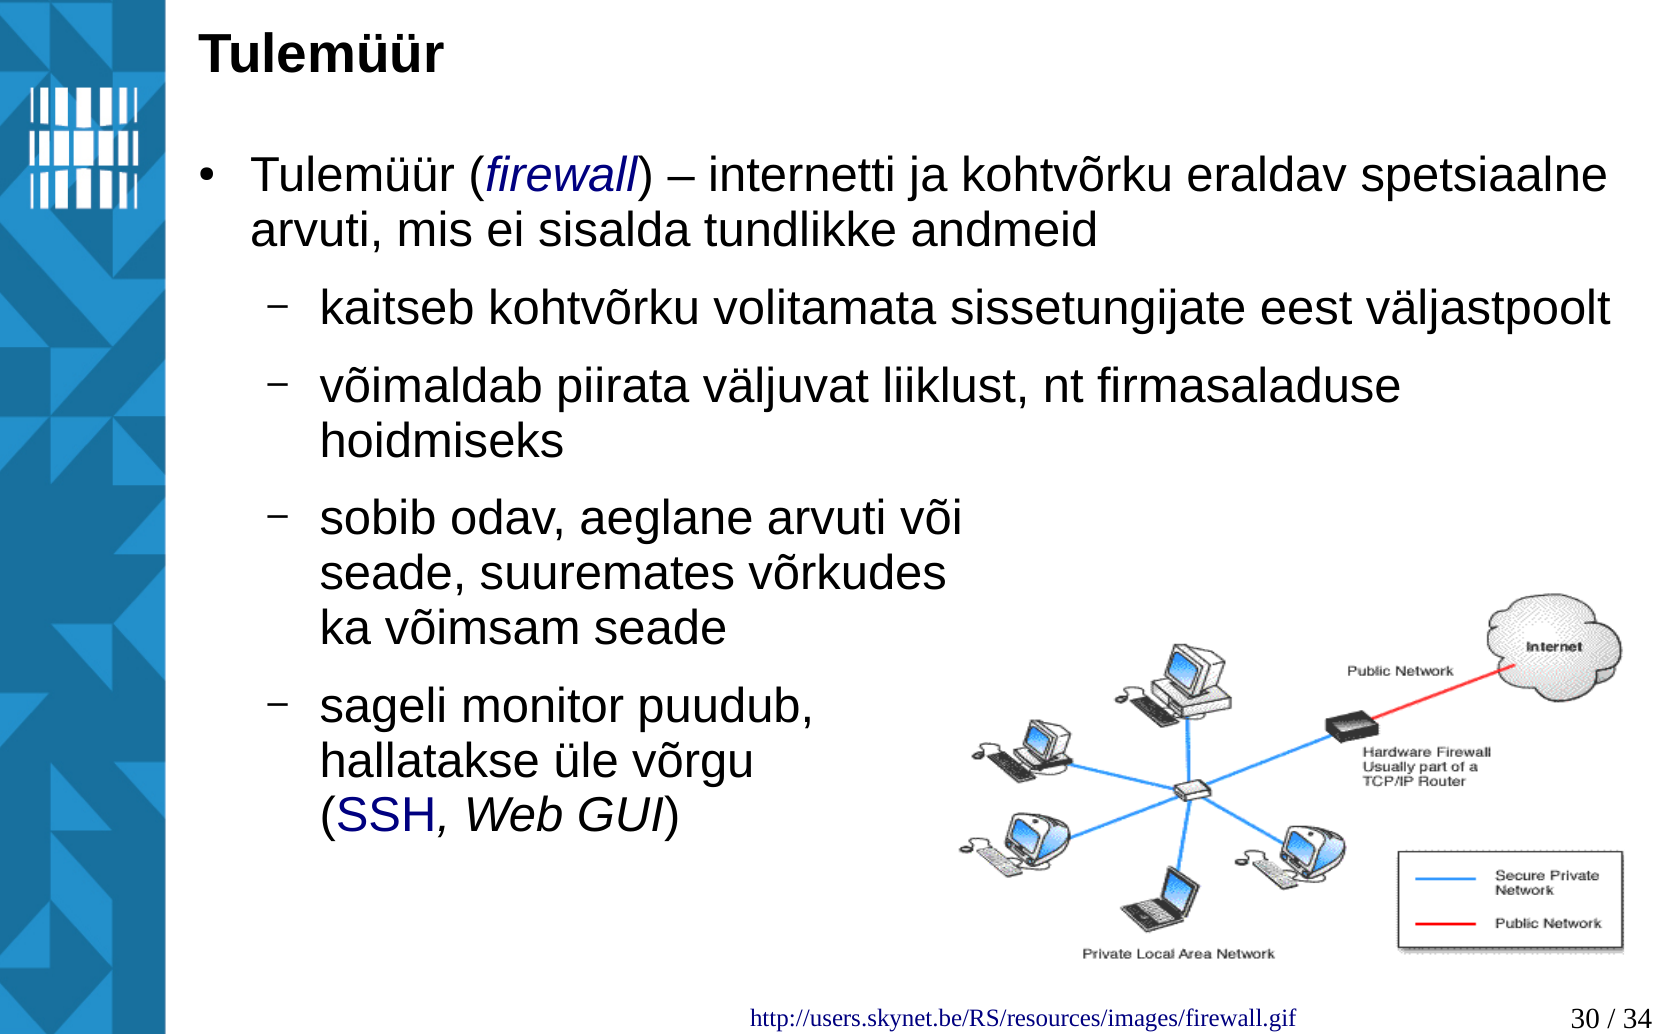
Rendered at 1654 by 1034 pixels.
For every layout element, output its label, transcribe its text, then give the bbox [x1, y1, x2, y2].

text_box http://users.skynet.be/RS/resources/images/firewall.gif [750, 1003, 1312, 1032]
list Tulemüür (firewall) – internetti ja kohtvõrku eraldav spetsiaalne arvuti, mis ei sisalda tundlikke andmeid kaitseb kohtvõrku volitamata sissetungijate eest väljastpoolt võimaldab piirata väljuvat liiklust, nt firmasaladuse hoidmiseks sobib odav, aeglane arvuti või seade, suuremates võrkudes ka võimsam seade sageli monitor puudub, hallatakse üle võrgu (SSH, Web GUI) [180, 147, 1636, 891]
picture [956, 891, 1625, 962]
title Tulemüür [198, 11, 1601, 95]
